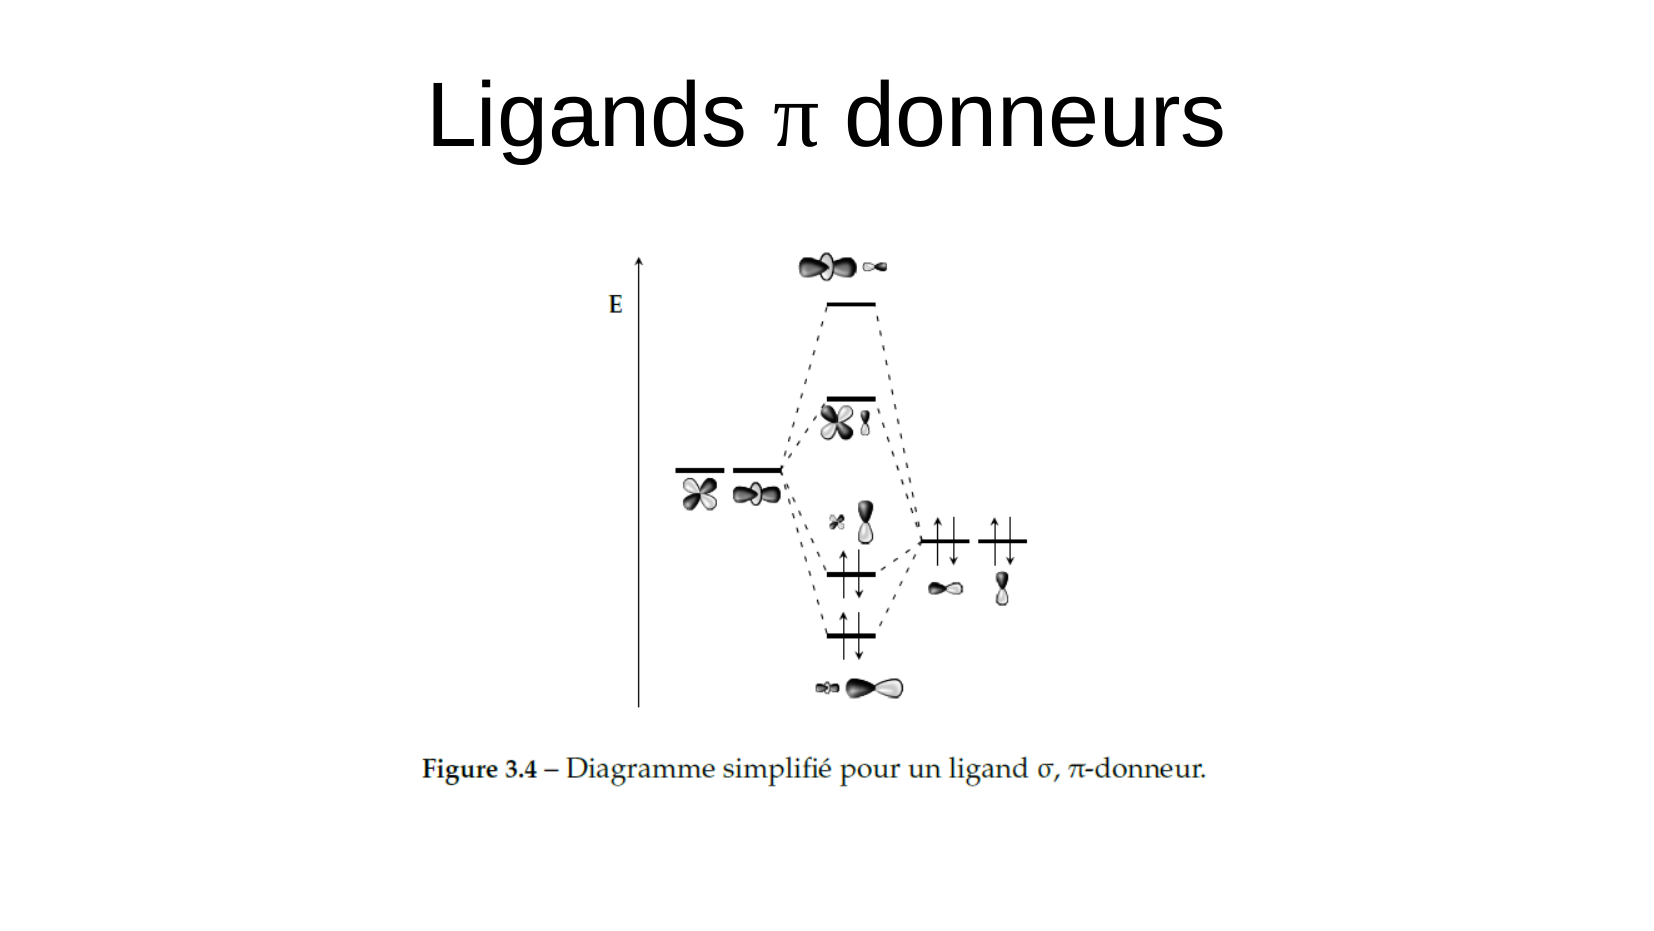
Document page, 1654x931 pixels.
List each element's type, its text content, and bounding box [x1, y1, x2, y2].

picture [403, 235, 1261, 804]
title Ligands π donneurs [82, 37, 1571, 193]
